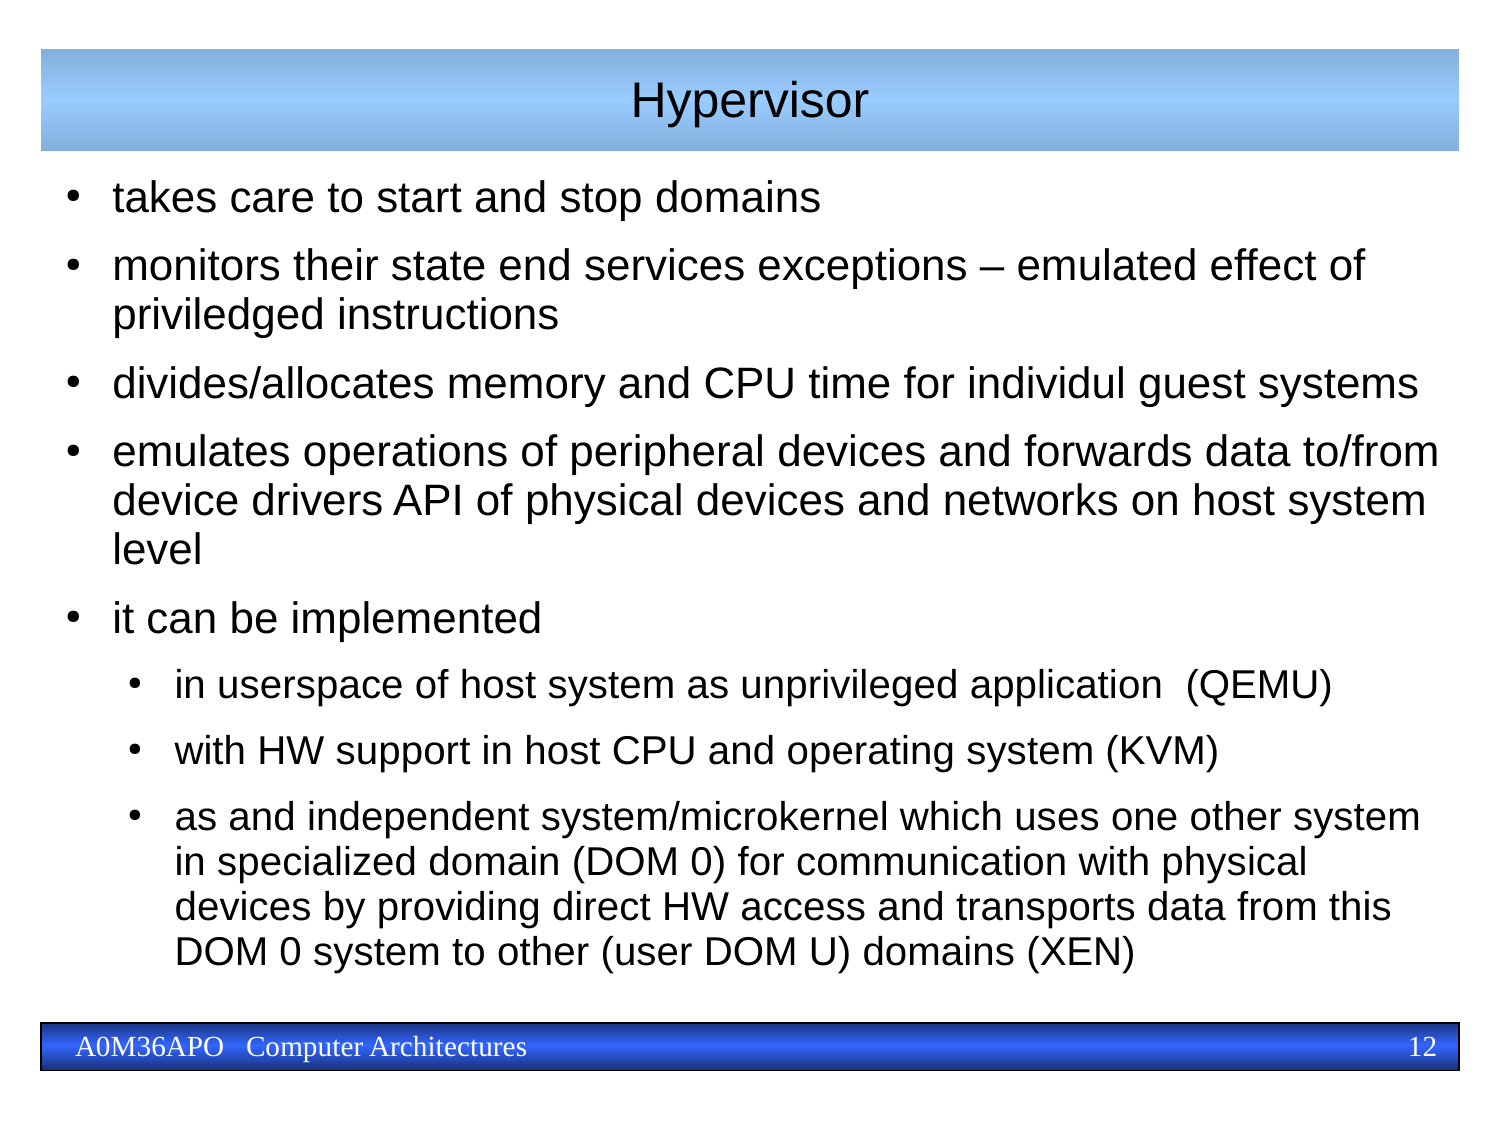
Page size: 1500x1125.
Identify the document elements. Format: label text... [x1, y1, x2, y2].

title Hypervisor [41, 49, 1459, 151]
list takes care to start and stop domains monitors their state end services exceptions – emulated effect of priviledged instructions divides/allocates memory and CPU time for individul guest systems emulates operations of peripheral devices and forwards data to/from device drivers API of physical devices and networks on host system level it can be implemented in userspace of host system as unprivileged application (QEMU) with HW support in host CPU and operating system (KVM) as and independent system/microkernel which uses one other system in specialized domain (DOM 0) for communication with physical devices by providing direct HW access and transports data from this DOM 0 system to other (user DOM U) domains (XEN) [49, 172, 1450, 1013]
